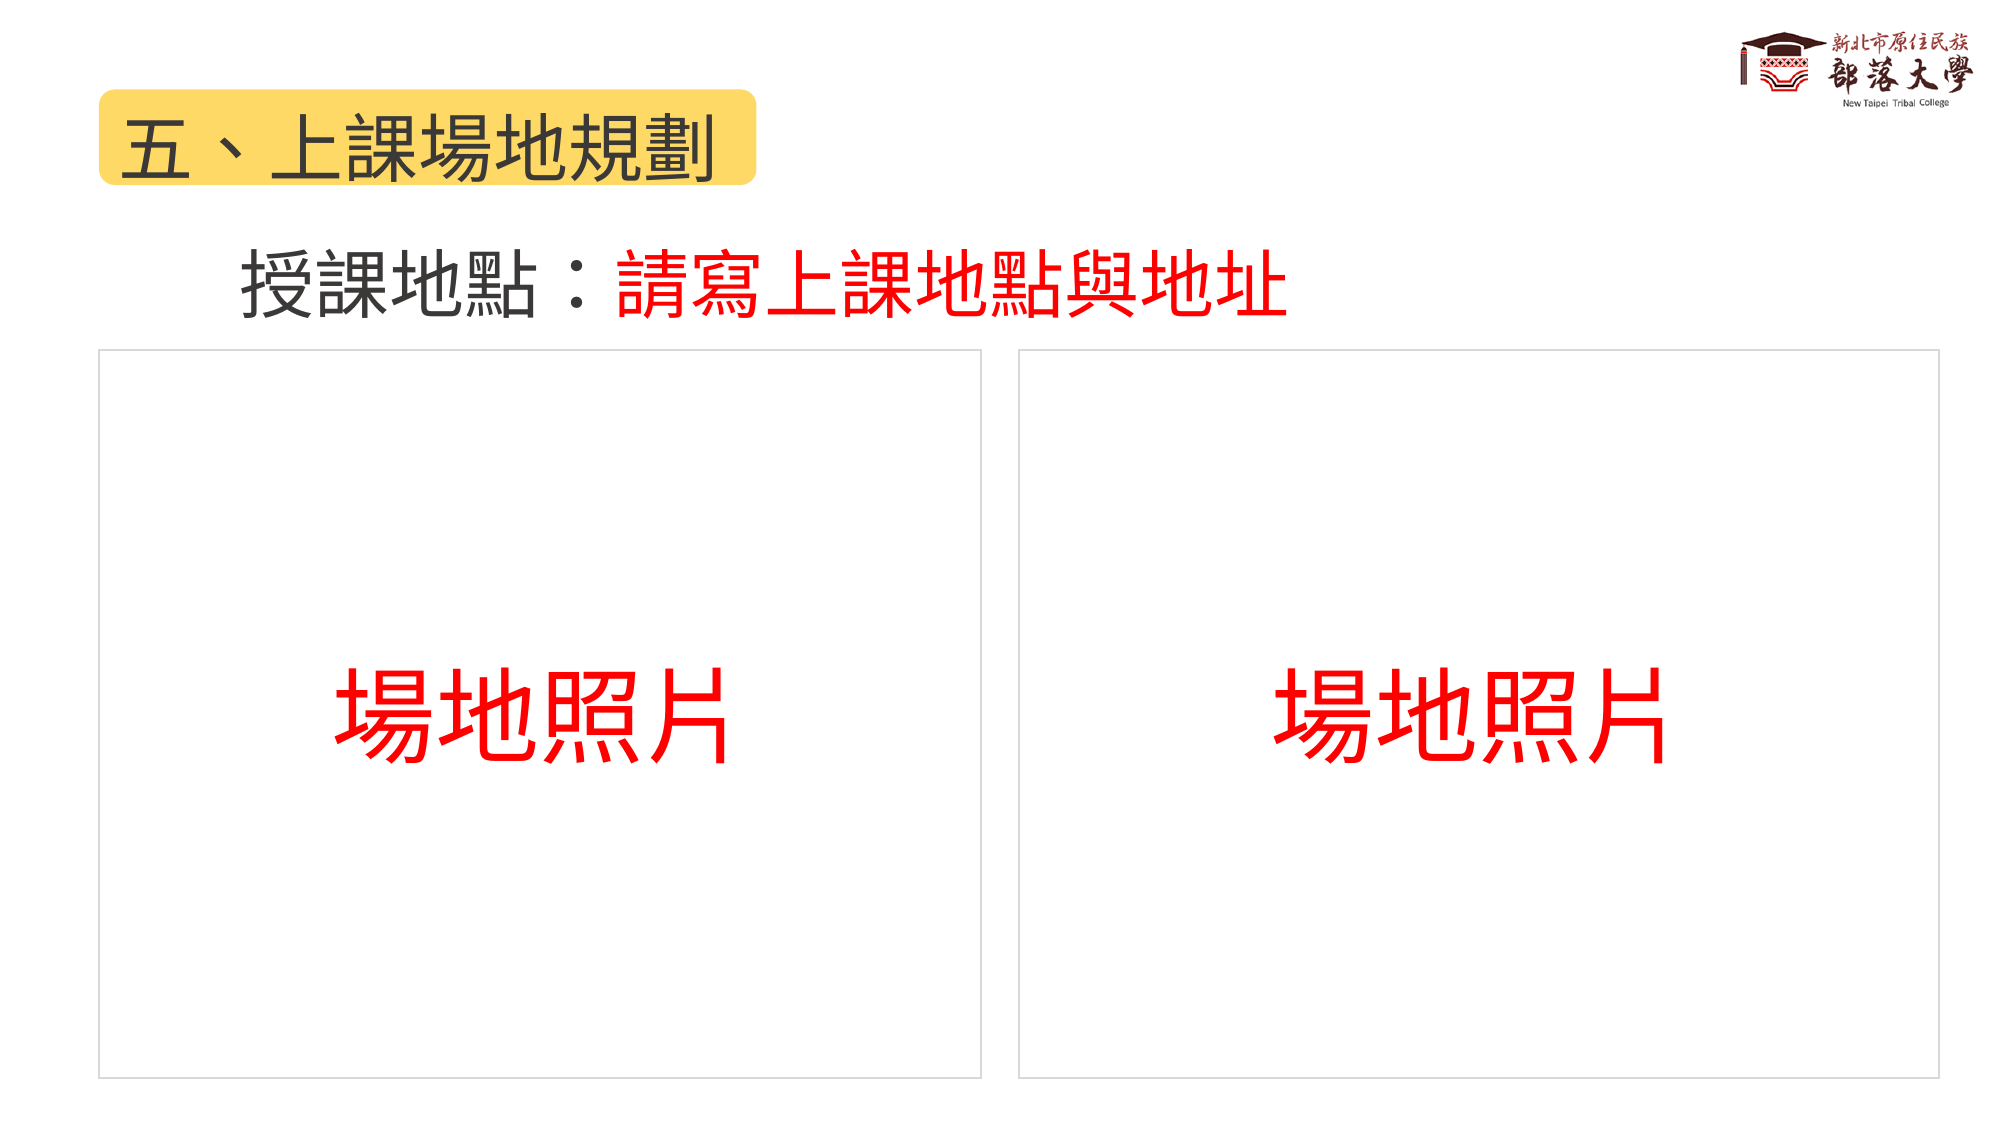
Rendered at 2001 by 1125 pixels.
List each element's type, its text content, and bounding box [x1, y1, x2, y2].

text_box 五、上課場地規劃 [98, 89, 757, 186]
text_box 授課地點：請寫上課地點與地址 [224, 184, 1703, 320]
picture [1731, 29, 1983, 108]
text_box 場地照片 [99, 350, 981, 1078]
text_box 場地照片 [1019, 350, 1939, 1078]
